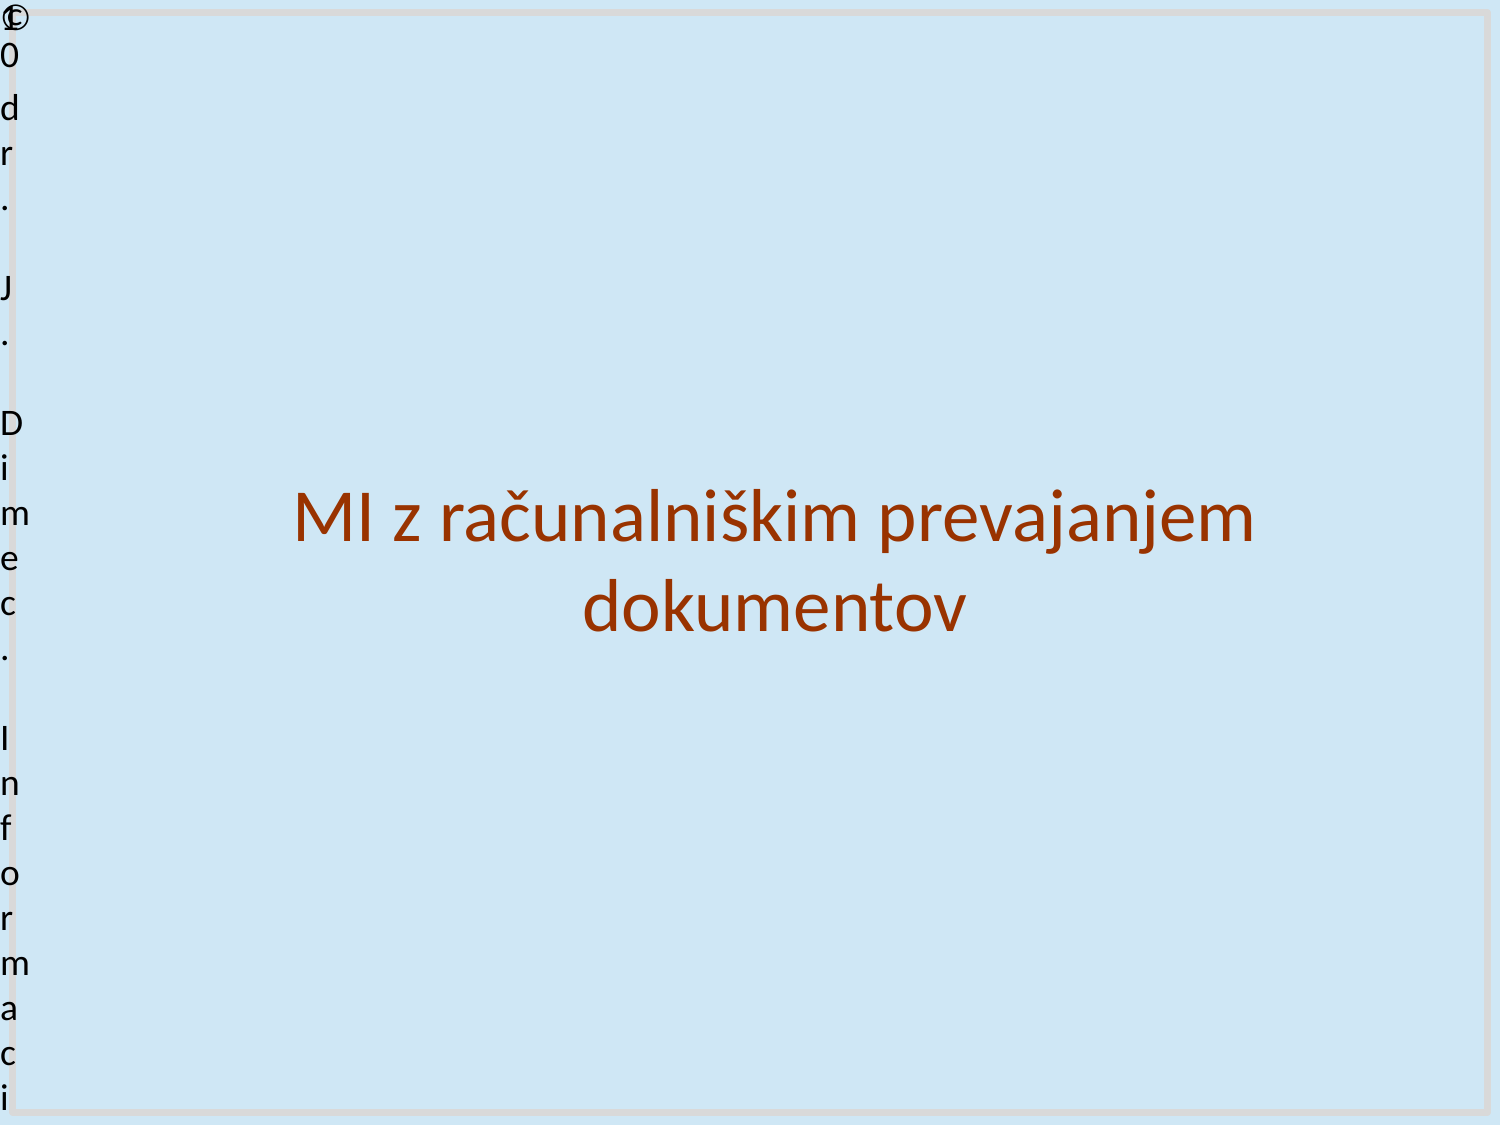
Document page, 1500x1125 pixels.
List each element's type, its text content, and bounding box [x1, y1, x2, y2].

title MI z računalniškim prevajanjem dokumentov [137, 462, 1413, 650]
